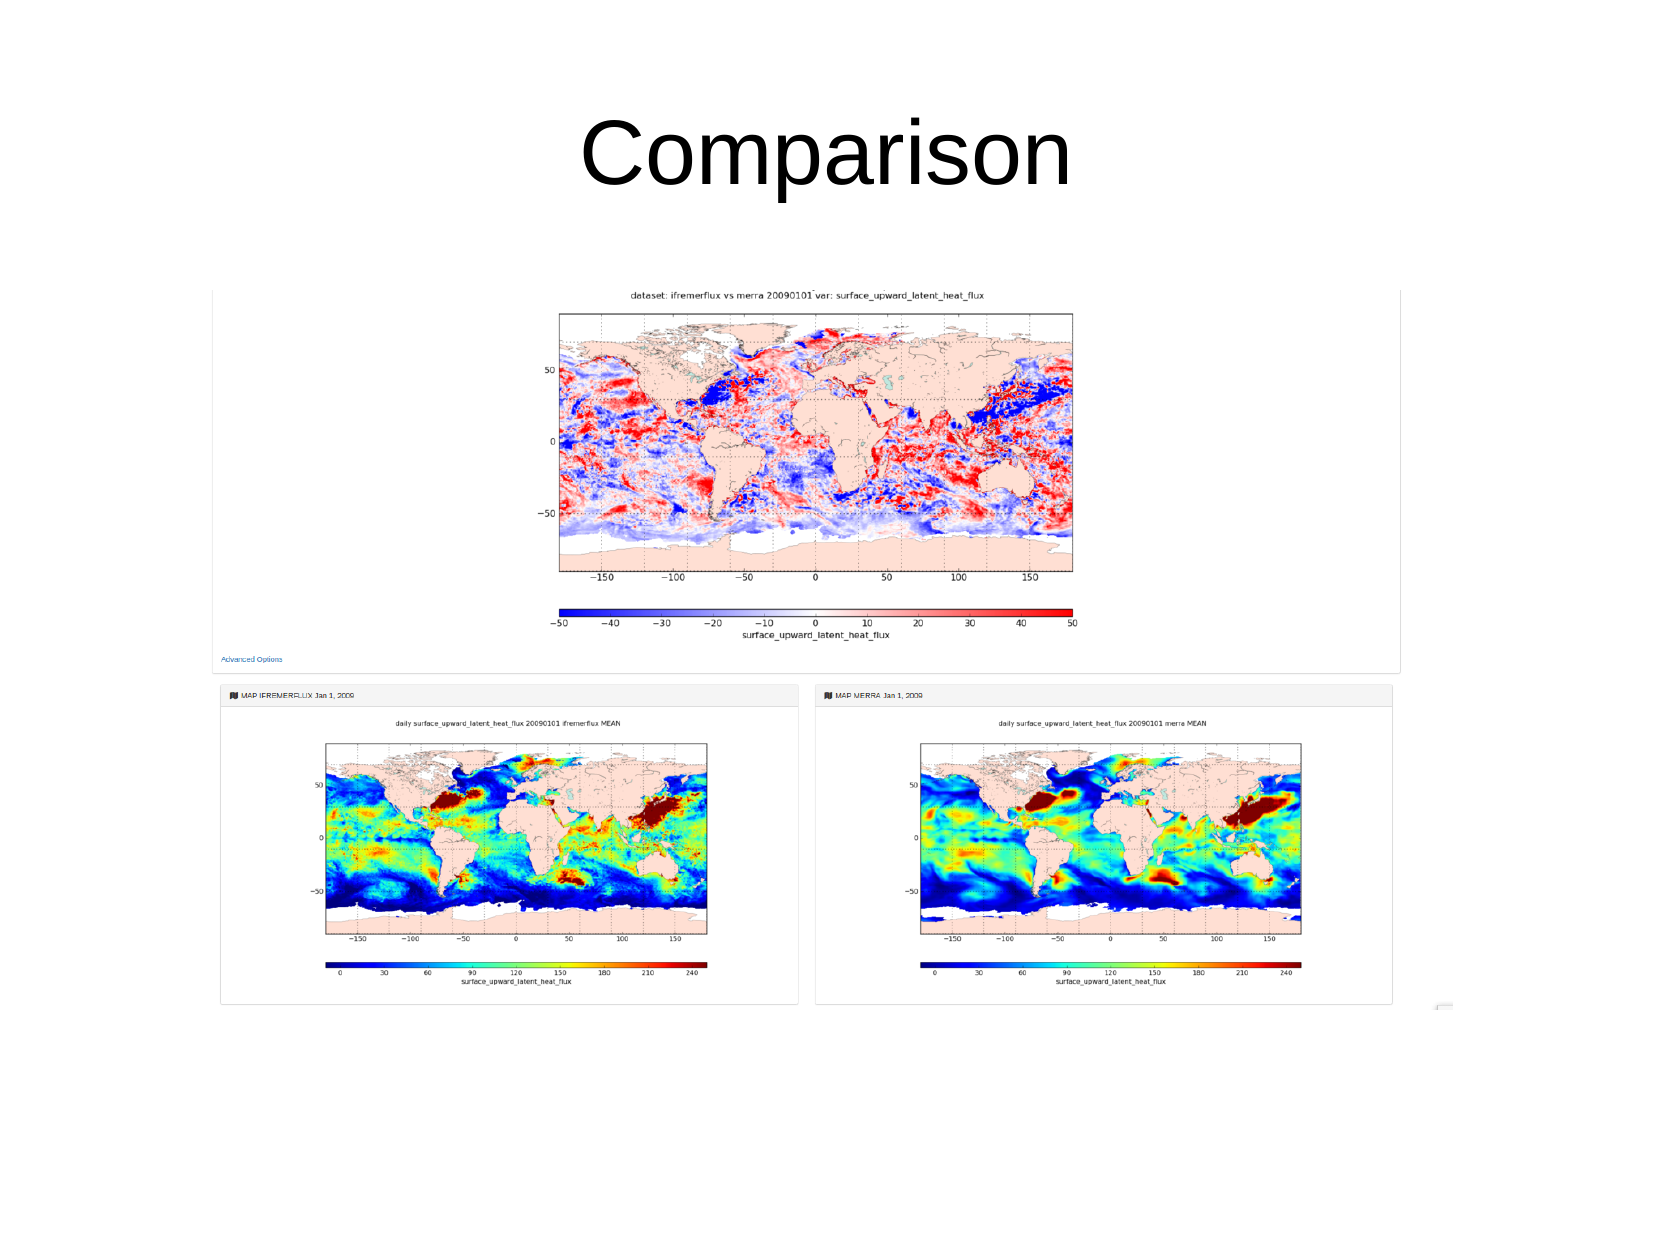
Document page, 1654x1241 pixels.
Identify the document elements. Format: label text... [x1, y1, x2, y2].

picture [200, 290, 1453, 1010]
title Comparison [82, 49, 1571, 257]
